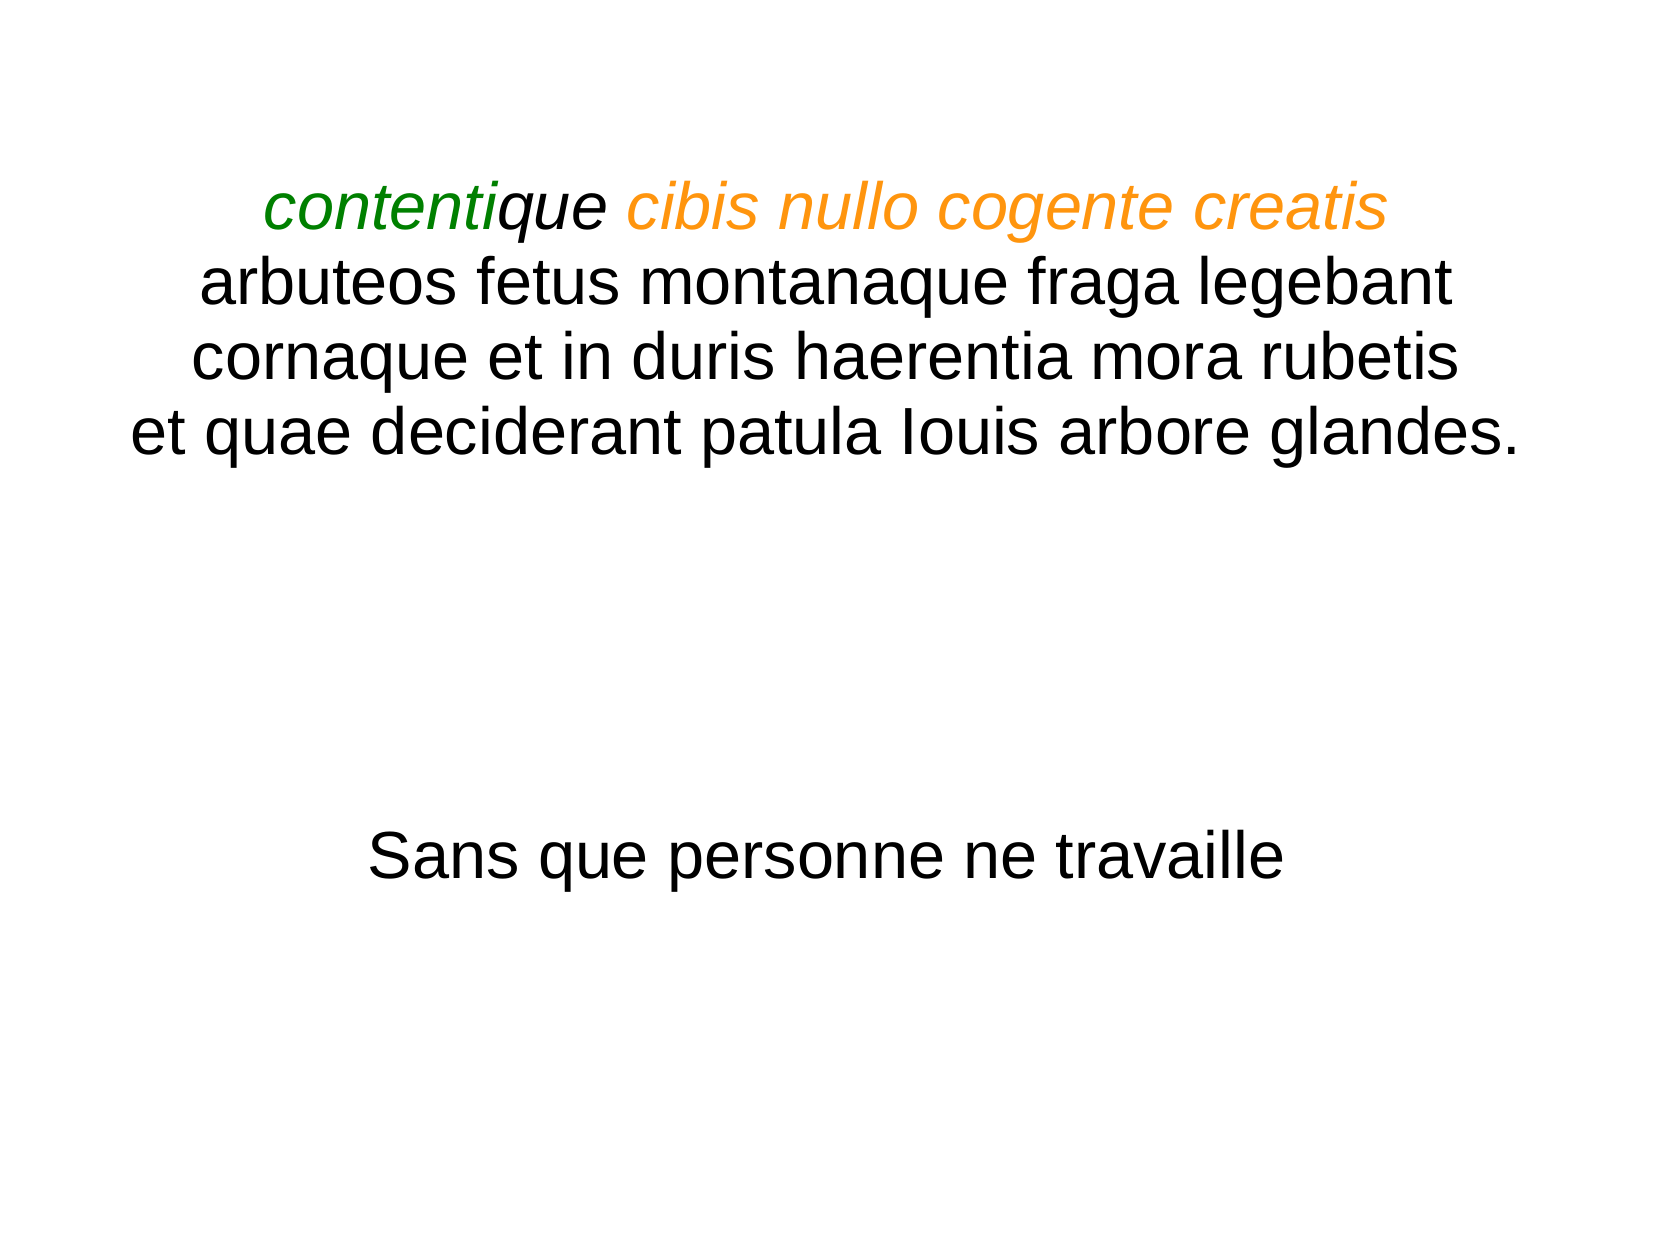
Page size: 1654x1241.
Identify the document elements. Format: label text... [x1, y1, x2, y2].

title contentique cibis nullo cogente creatis arbuteos fetus montanaque fraga legebant cornaque et in duris haerentia mora rubetis et quae deciderant patula Iouis arbore glandes. [47, 35, 1607, 603]
subtitle Sans que personne ne travaille [82, 602, 1571, 1109]
